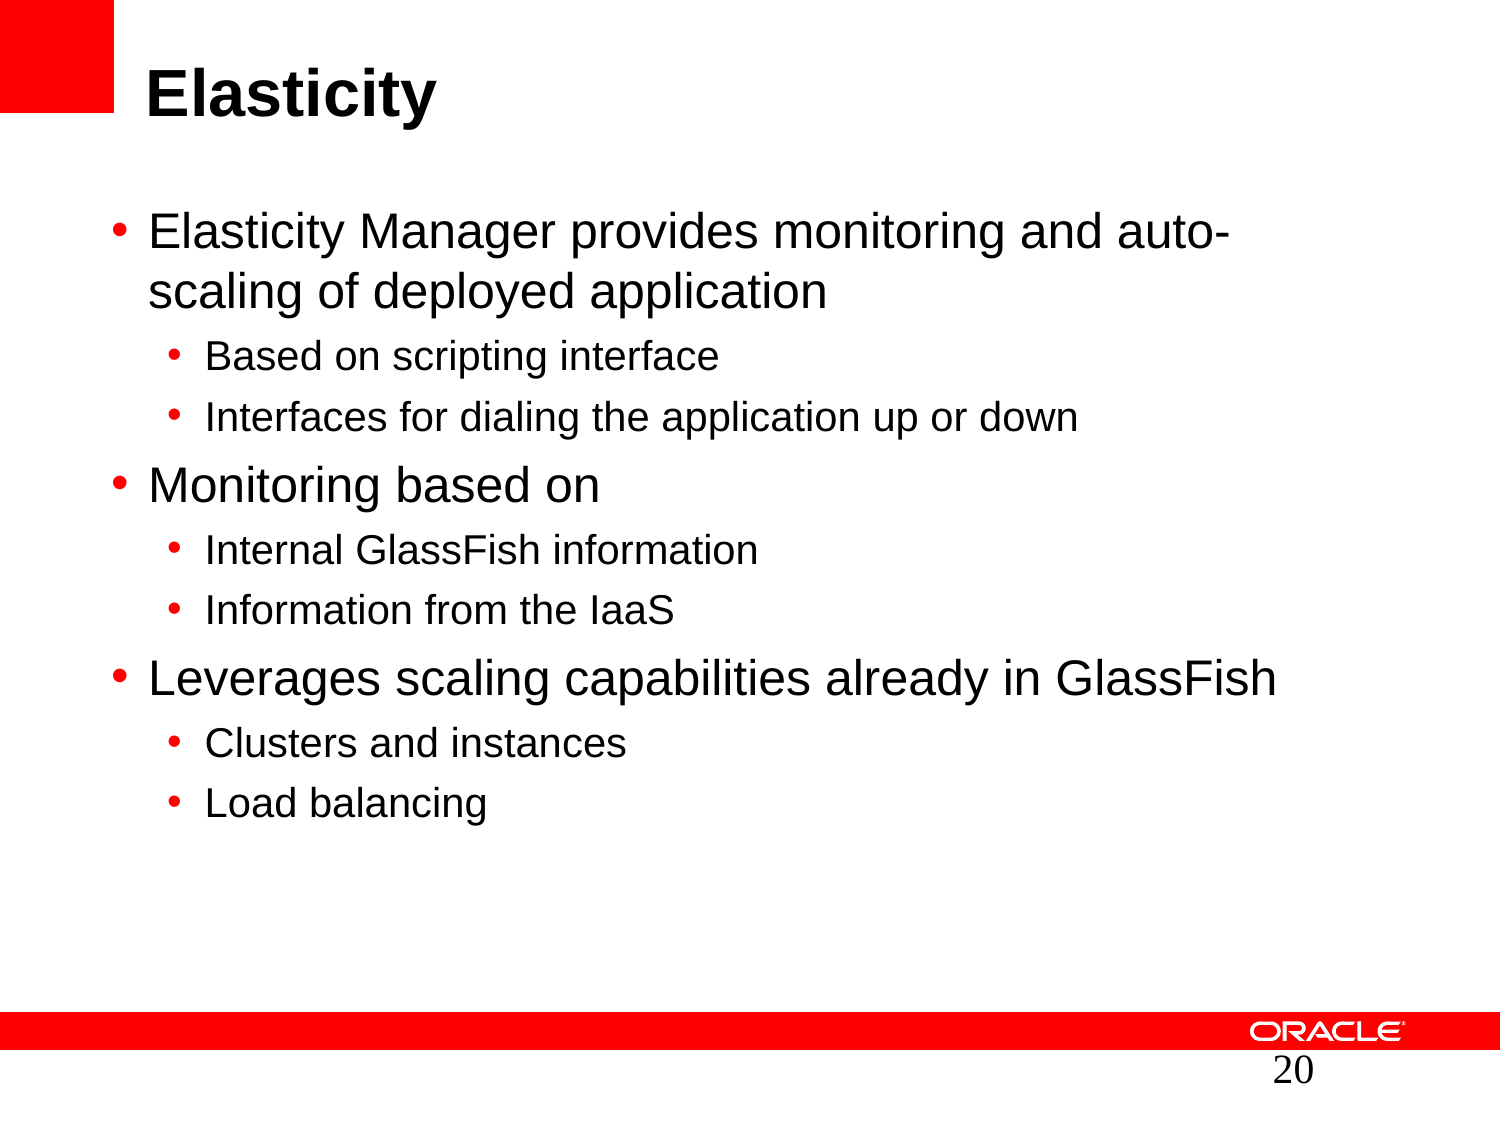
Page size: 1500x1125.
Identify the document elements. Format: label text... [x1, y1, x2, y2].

picture [0, 1012, 1500, 1050]
title Elasticity [145, 49, 1390, 205]
picture [0, 0, 114, 113]
list Elasticity Manager provides monitoring and auto-scaling of deployed application Based on scripting interface Interfaces for dialing the application up or down Monitoring based on Internal GlassFish information Information from the IaaS Leverages scaling capabilities already in GlassFish Clusters and instances Load balancing [111, 198, 1348, 897]
